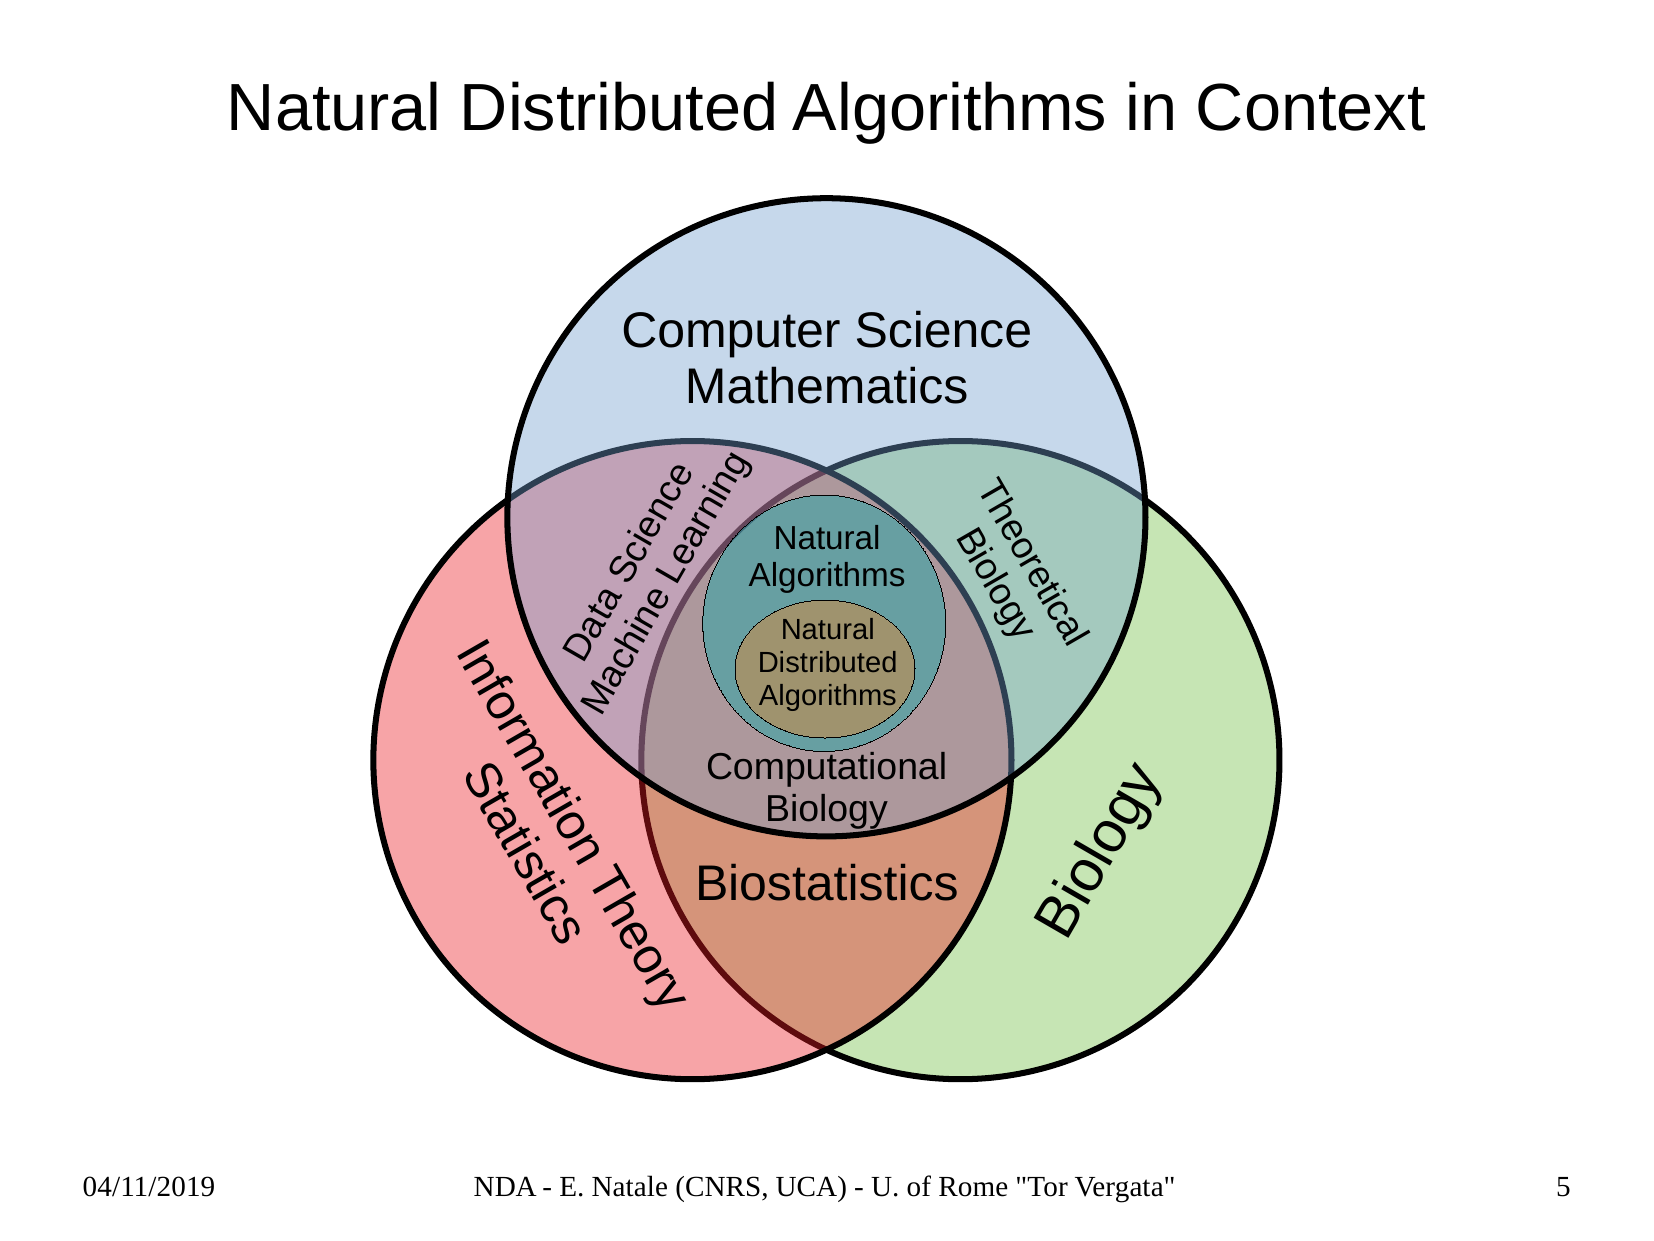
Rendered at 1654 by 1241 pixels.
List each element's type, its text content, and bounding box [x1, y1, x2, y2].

text_box [628, 198, 1025, 267]
text_box [384, 286, 651, 675]
text_box Biostatistics [606, 836, 1048, 931]
text_box Biology [926, 633, 1269, 1066]
title Natural Distributed Algorithms in Context [82, 49, 1571, 165]
text_box Theoretical Biology [903, 441, 1128, 706]
text_box [373, 678, 1061, 1080]
text_box Computer Science Mathematics [606, 267, 1048, 450]
text_box Computational Biology [652, 738, 1001, 837]
text_box Natural Distributed Algorithms [703, 605, 953, 719]
text_box [547, 588, 1120, 836]
text_box Information Theory Statistics [383, 612, 718, 1065]
text_box [1018, 287, 1280, 1061]
text_box [748, 450, 994, 507]
text_box Data Science Machine Learning [516, 402, 776, 741]
text_box Natural Algorithms [702, 507, 952, 607]
